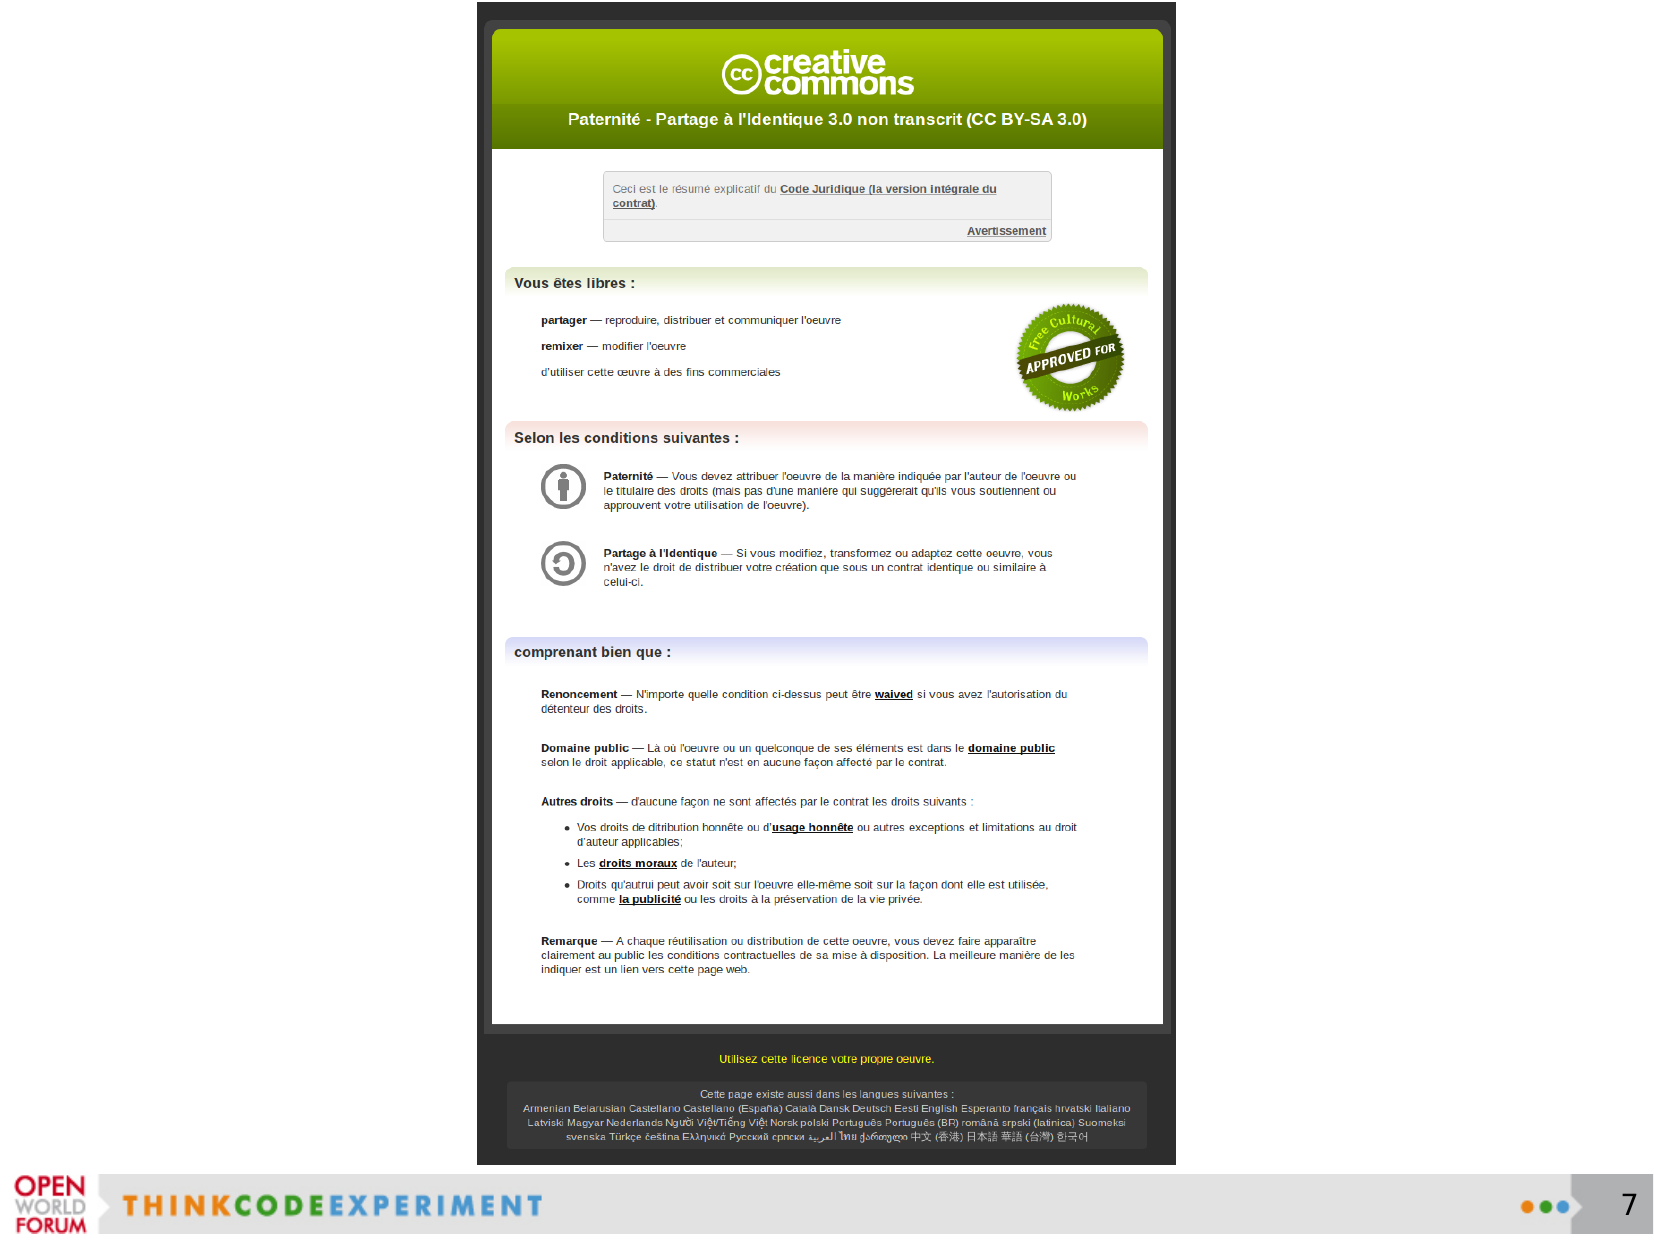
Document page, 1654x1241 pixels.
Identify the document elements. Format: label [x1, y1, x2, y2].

picture [477, 2, 1176, 1166]
picture [0, 1174, 1654, 1234]
